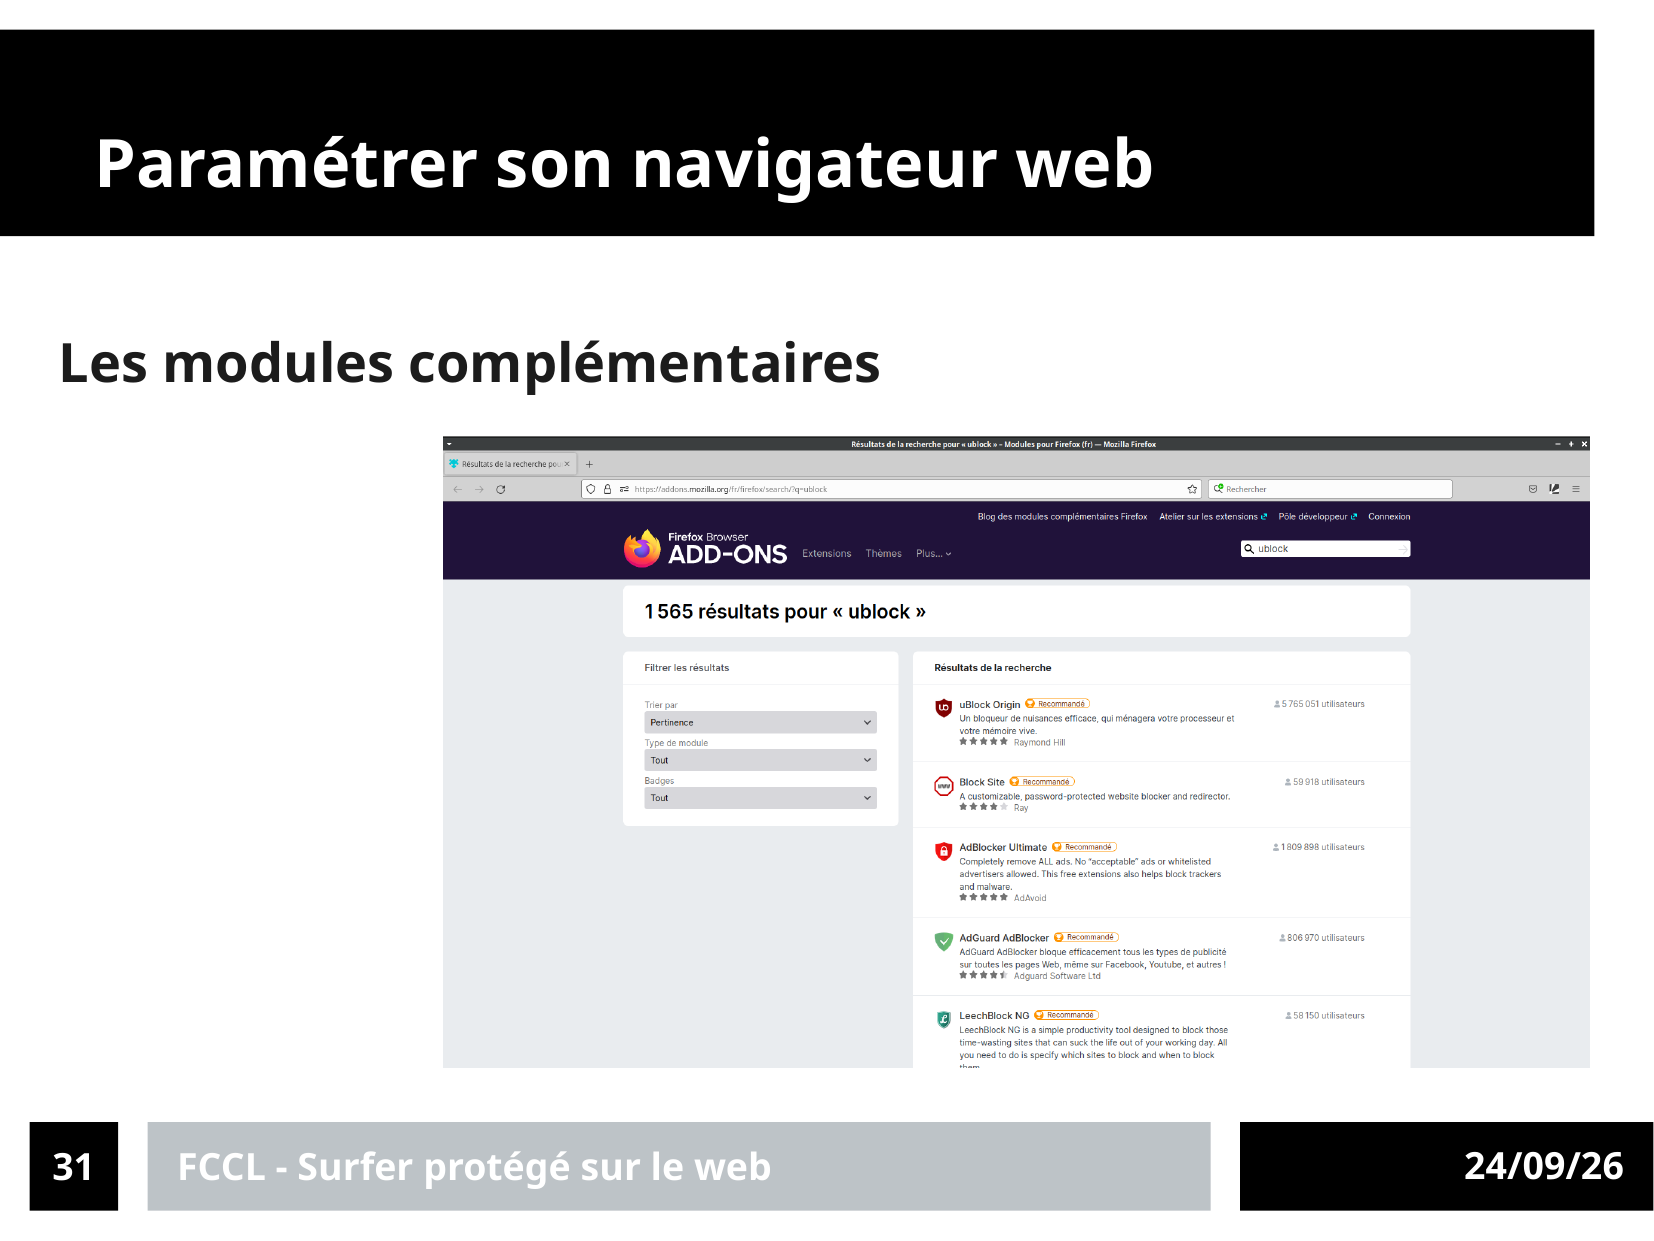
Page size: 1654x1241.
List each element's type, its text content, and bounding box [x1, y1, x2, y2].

picture [443, 436, 1591, 1068]
list Les modules complémentaires [59, 324, 1565, 1093]
title Paramétrer son navigateur web [59, 59, 1595, 207]
